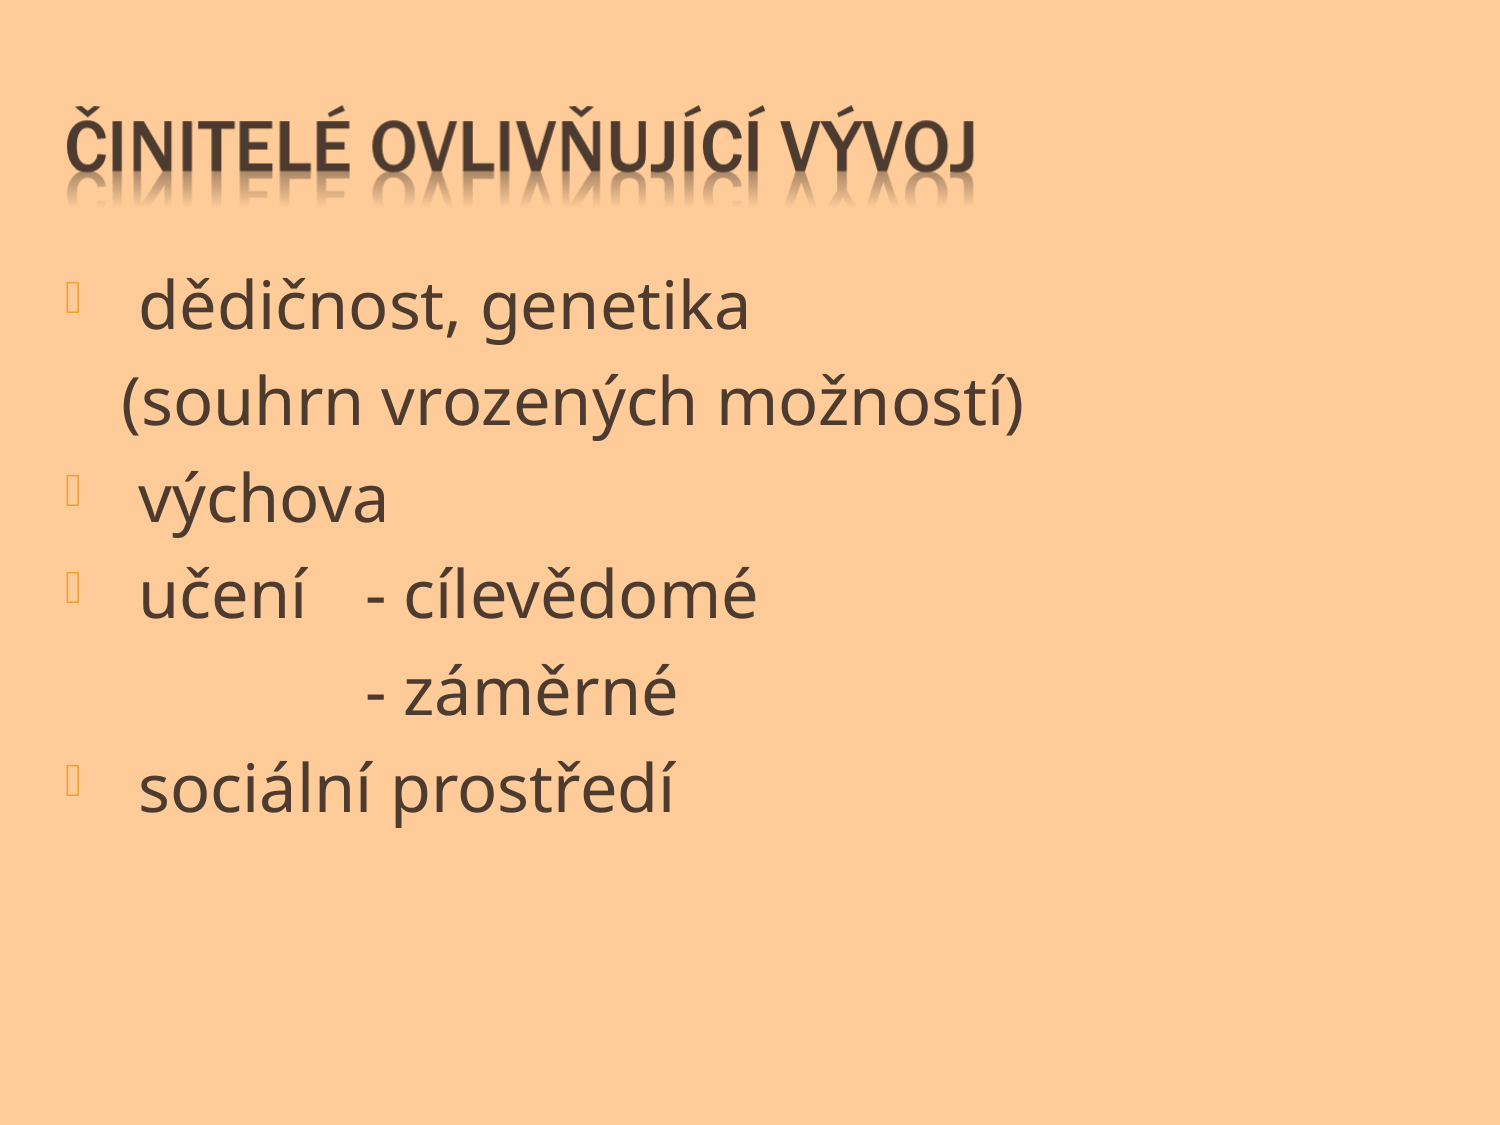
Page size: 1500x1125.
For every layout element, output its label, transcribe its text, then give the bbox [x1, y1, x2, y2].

text_box [17, 75, 1476, 240]
list dědičnost, genetika (souhrn vrozených možností) výchova učení - cílevědomé - záměrné sociální prostředí [50, 254, 1476, 1123]
